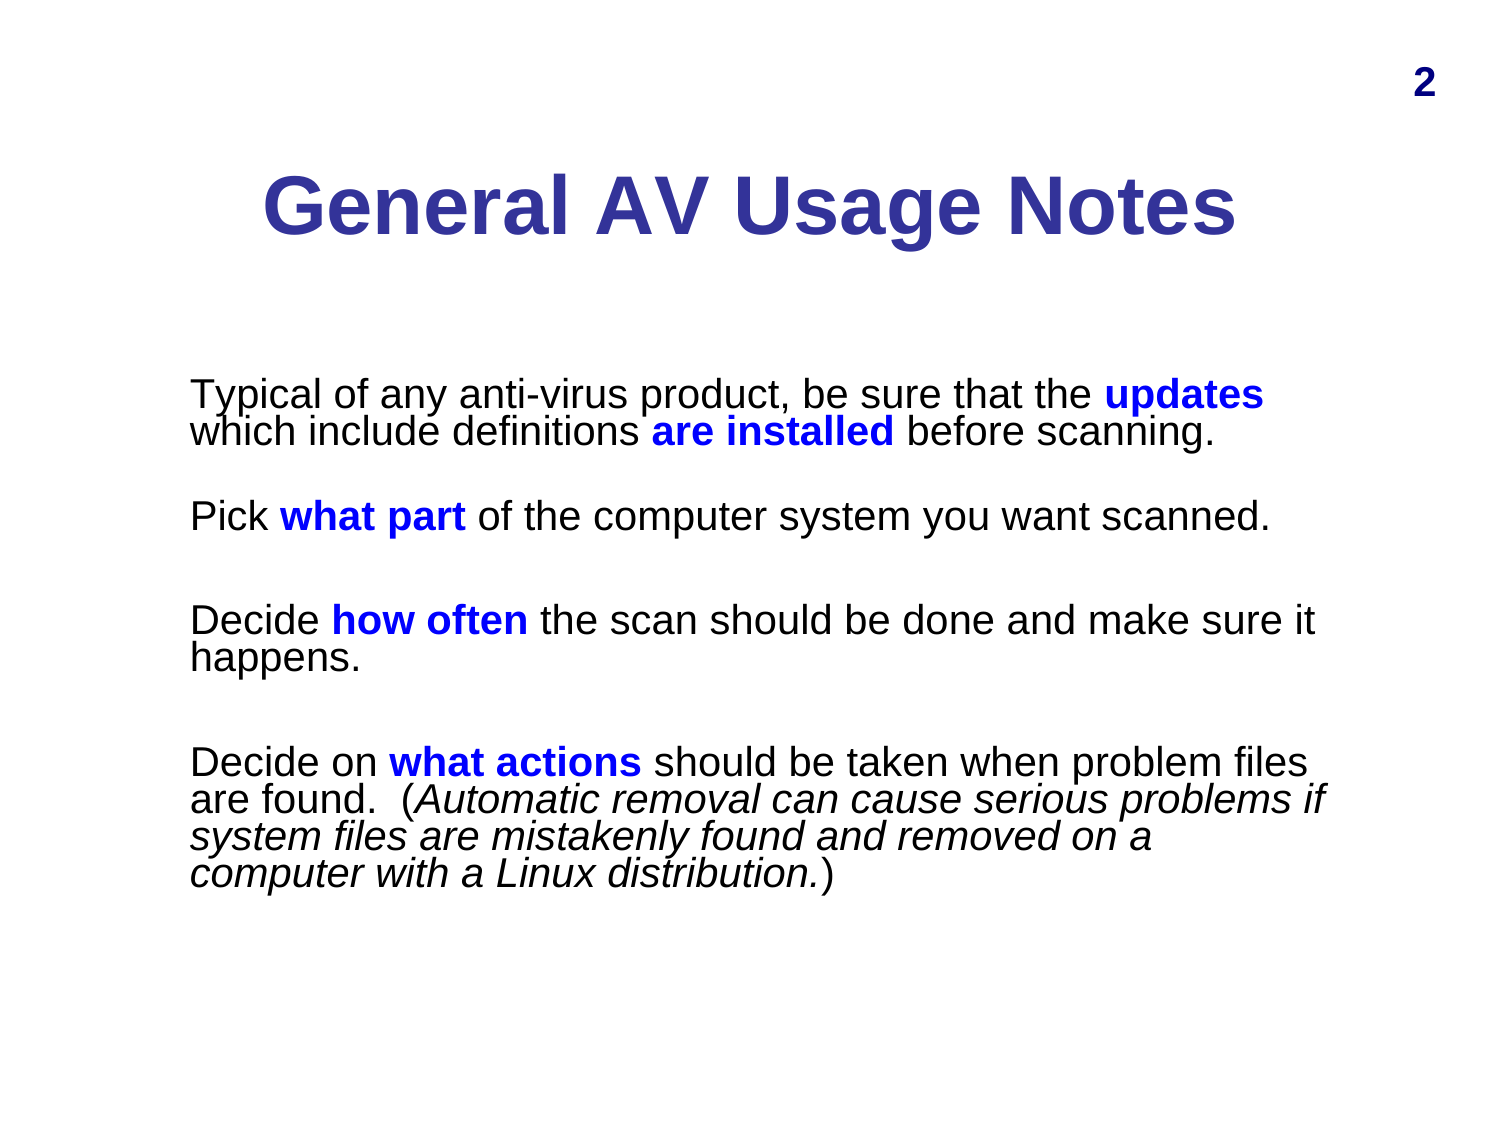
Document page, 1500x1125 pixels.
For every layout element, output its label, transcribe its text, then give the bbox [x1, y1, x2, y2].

text_box 2 [1387, 47, 1463, 113]
title General AV Usage Notes [75, 112, 1426, 300]
list Typical of any anti-virus product, be sure that the updates which include definitions are installed before scanning. Pick what part of the computer system you want scanned. Decide how often the scan should be done and make sure it happens. Decide on what actions should be taken when problem files are found. (Automatic removal can cause serious problems if system files are mistakenly found and removed on a computer with a Linux distribution.) [112, 371, 1351, 1013]
